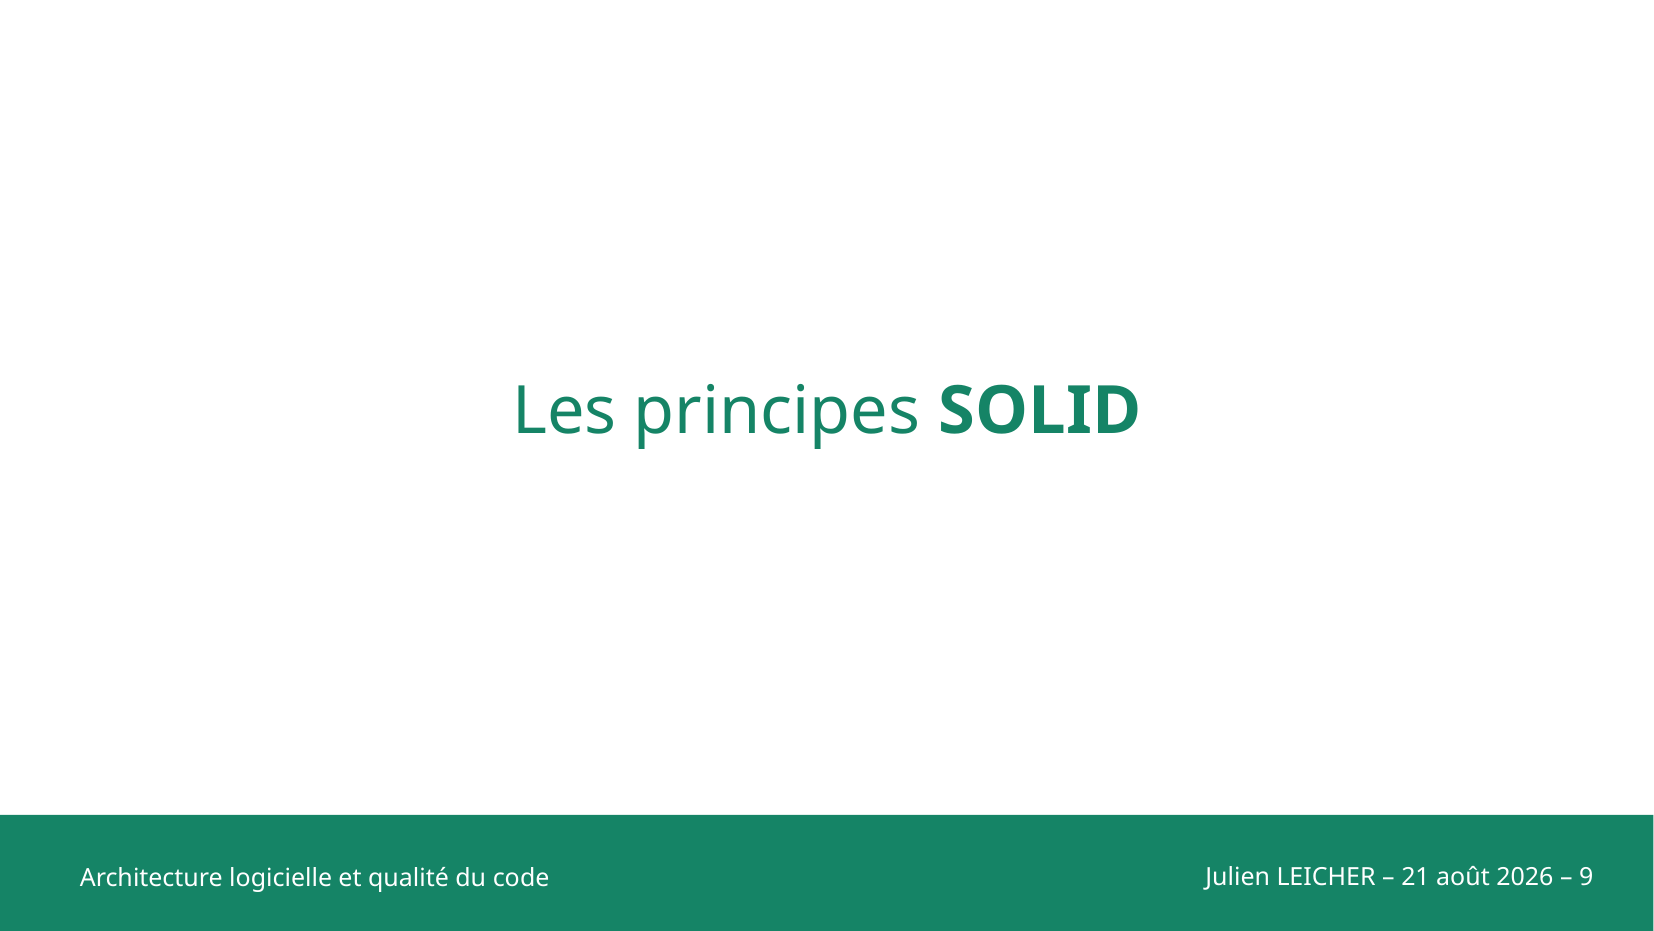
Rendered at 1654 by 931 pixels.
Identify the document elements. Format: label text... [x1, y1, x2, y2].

text_box Julien LEICHER – 28 févr. 2022 – <numéro> [0, 814, 1654, 931]
text_box Architecture logicielle et qualité du code [64, 852, 798, 898]
text_box Les principes SOLID [0, 0, 1654, 814]
